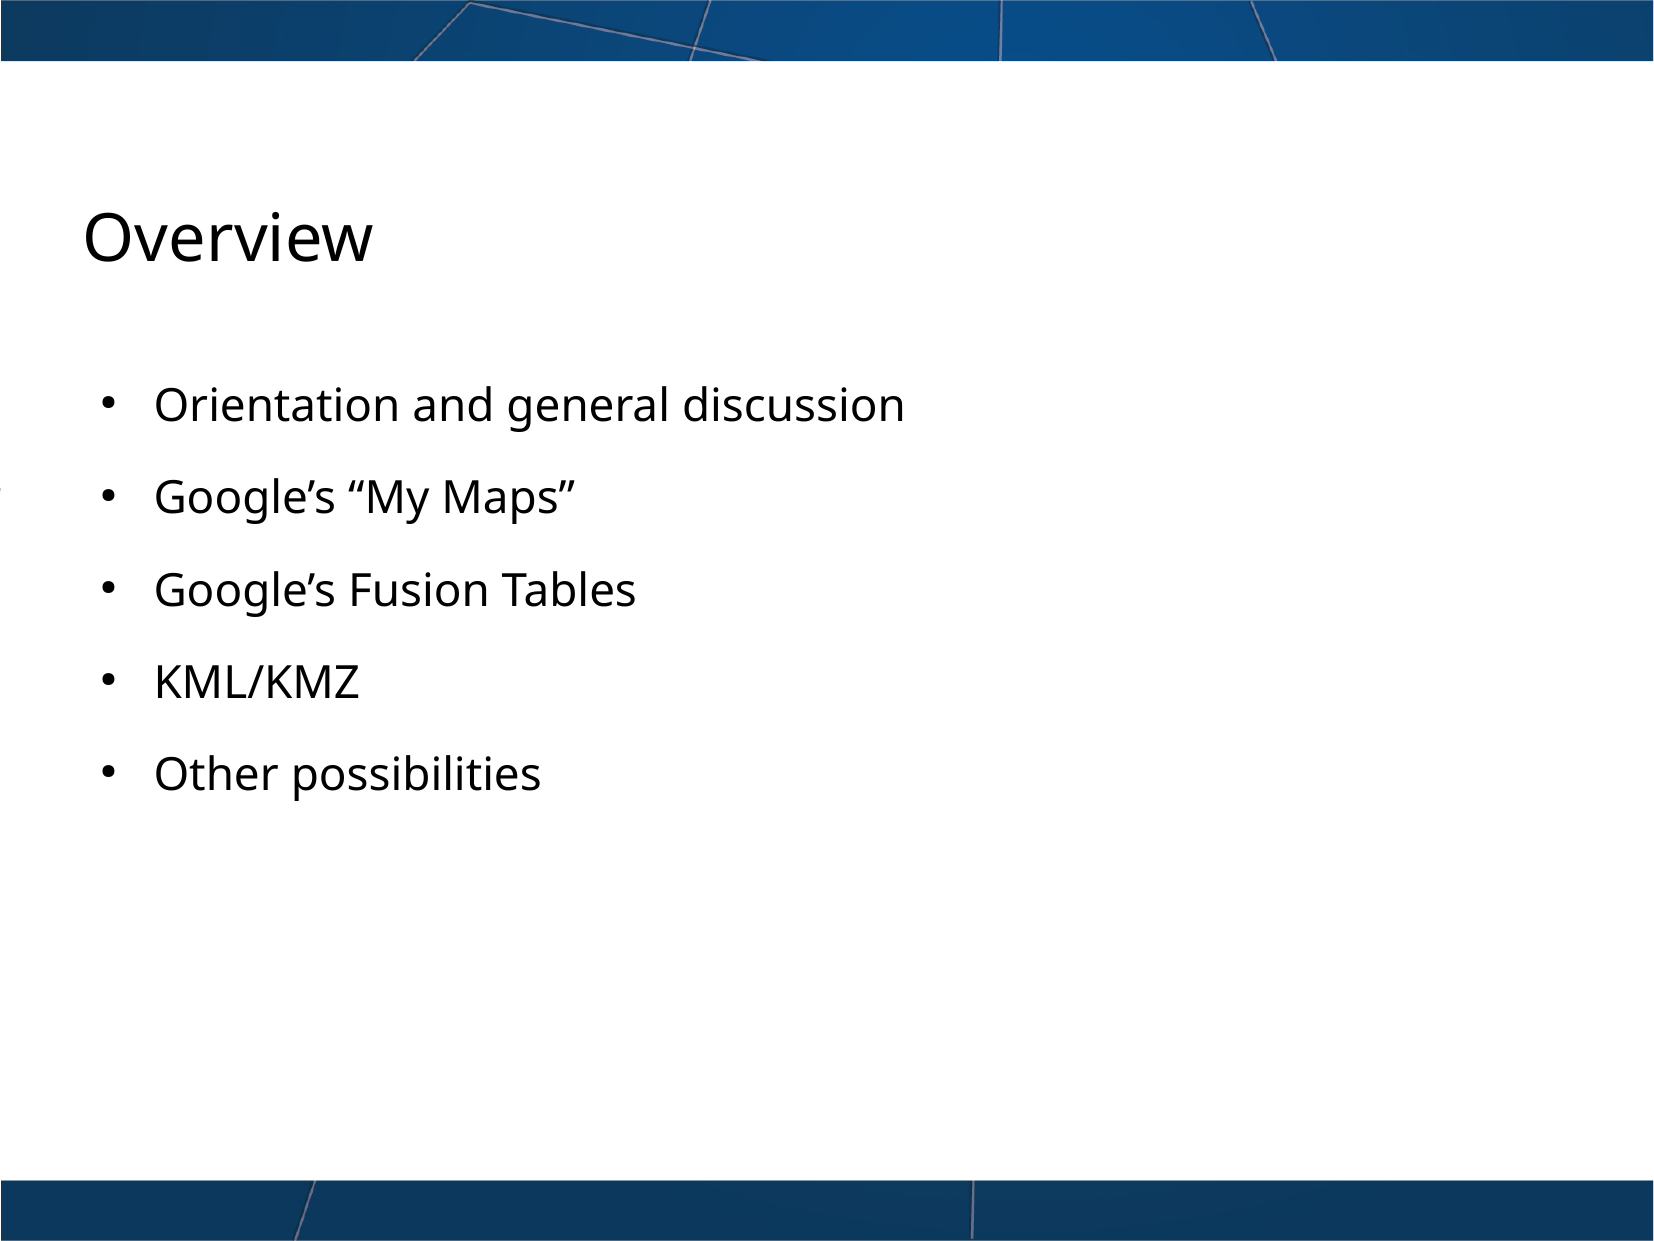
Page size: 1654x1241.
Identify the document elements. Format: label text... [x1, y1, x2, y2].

picture [0, 0, 1654, 1241]
title Overview [82, 132, 1571, 340]
list Orientation and general discussion Google’s “My Maps” Google’s Fusion Tables KML/KMZ Other possibilities [82, 372, 1571, 1093]
